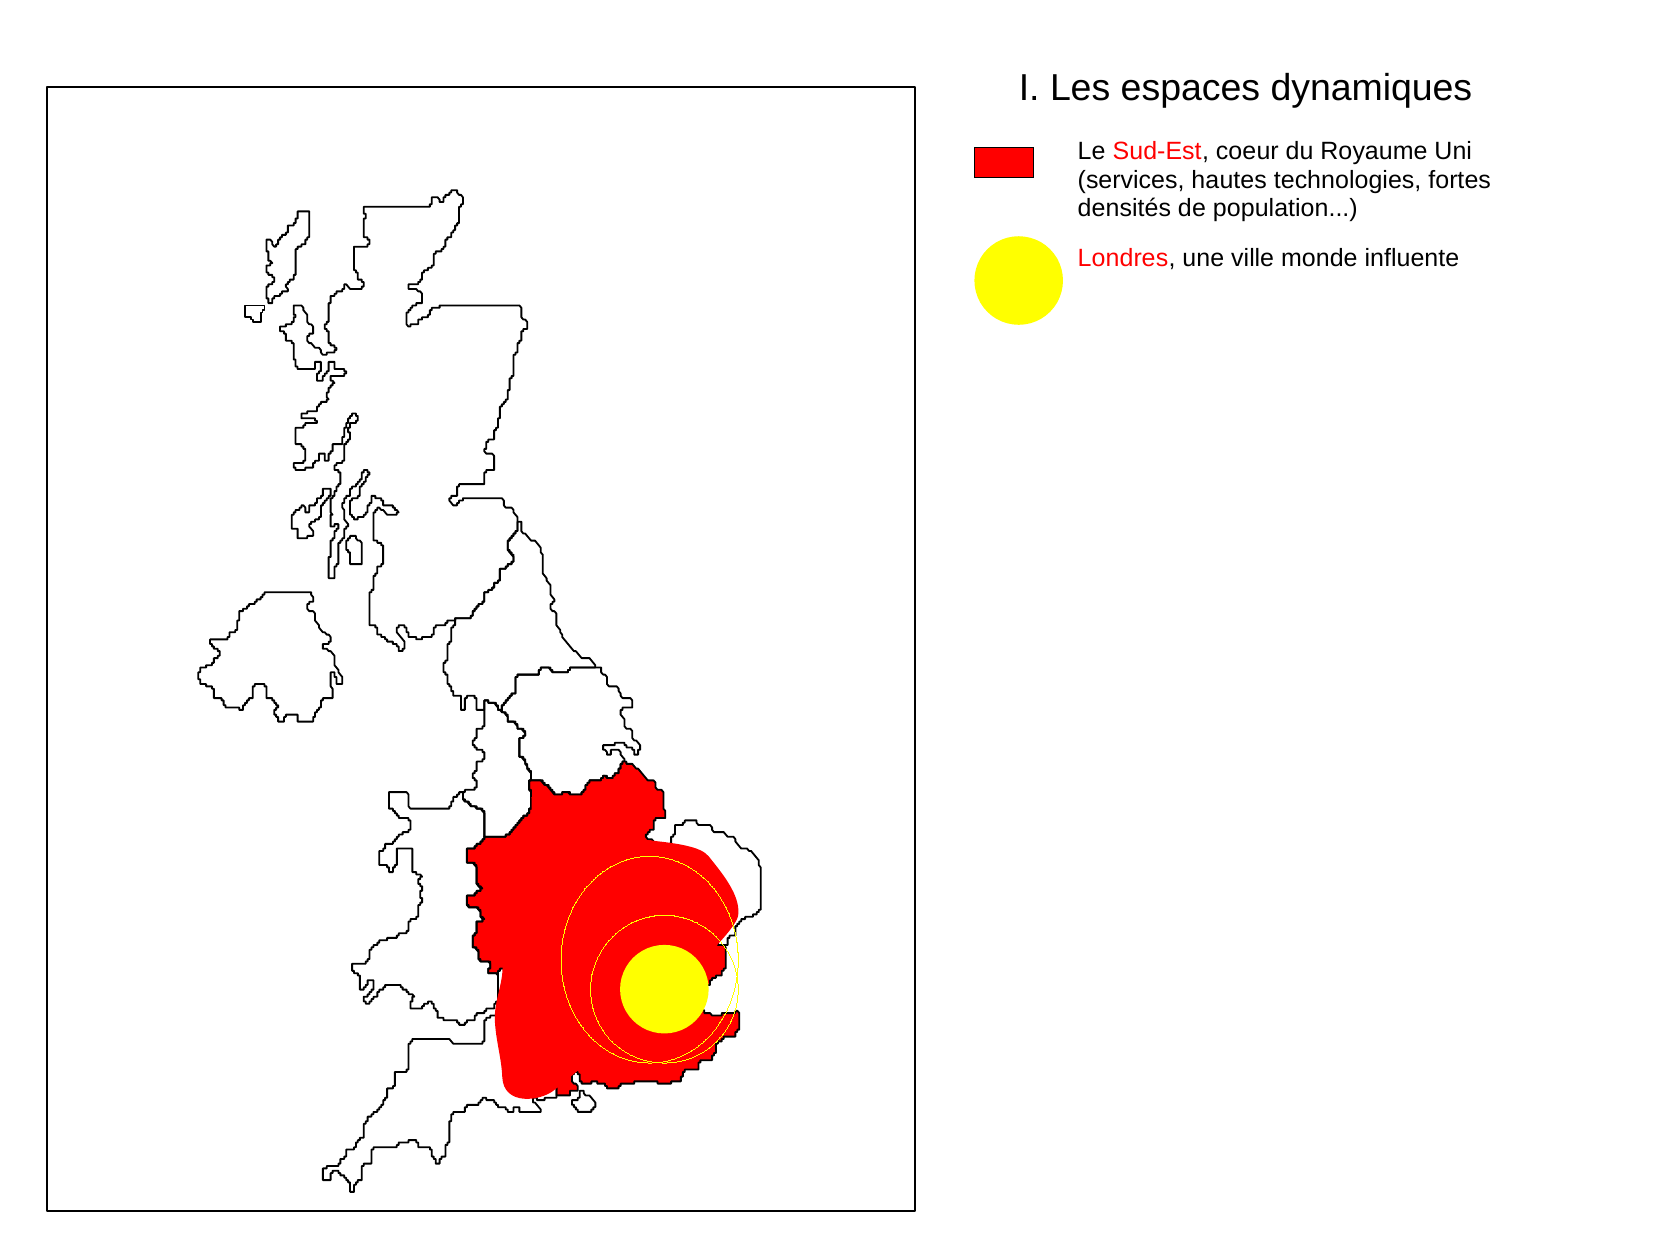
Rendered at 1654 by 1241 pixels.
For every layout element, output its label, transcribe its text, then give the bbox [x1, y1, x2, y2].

text_box Londres, une ville monde influente [1062, 236, 1595, 280]
text_box [466, 761, 740, 1099]
text_box [974, 147, 1034, 178]
text_box [974, 236, 1063, 325]
text_box Le Sud-Est, coeur du Royaume Uni (services, hautes technologies, fortes densités de population...) [1062, 129, 1595, 229]
text_box I. Les espaces dynamiques [1003, 59, 1595, 116]
